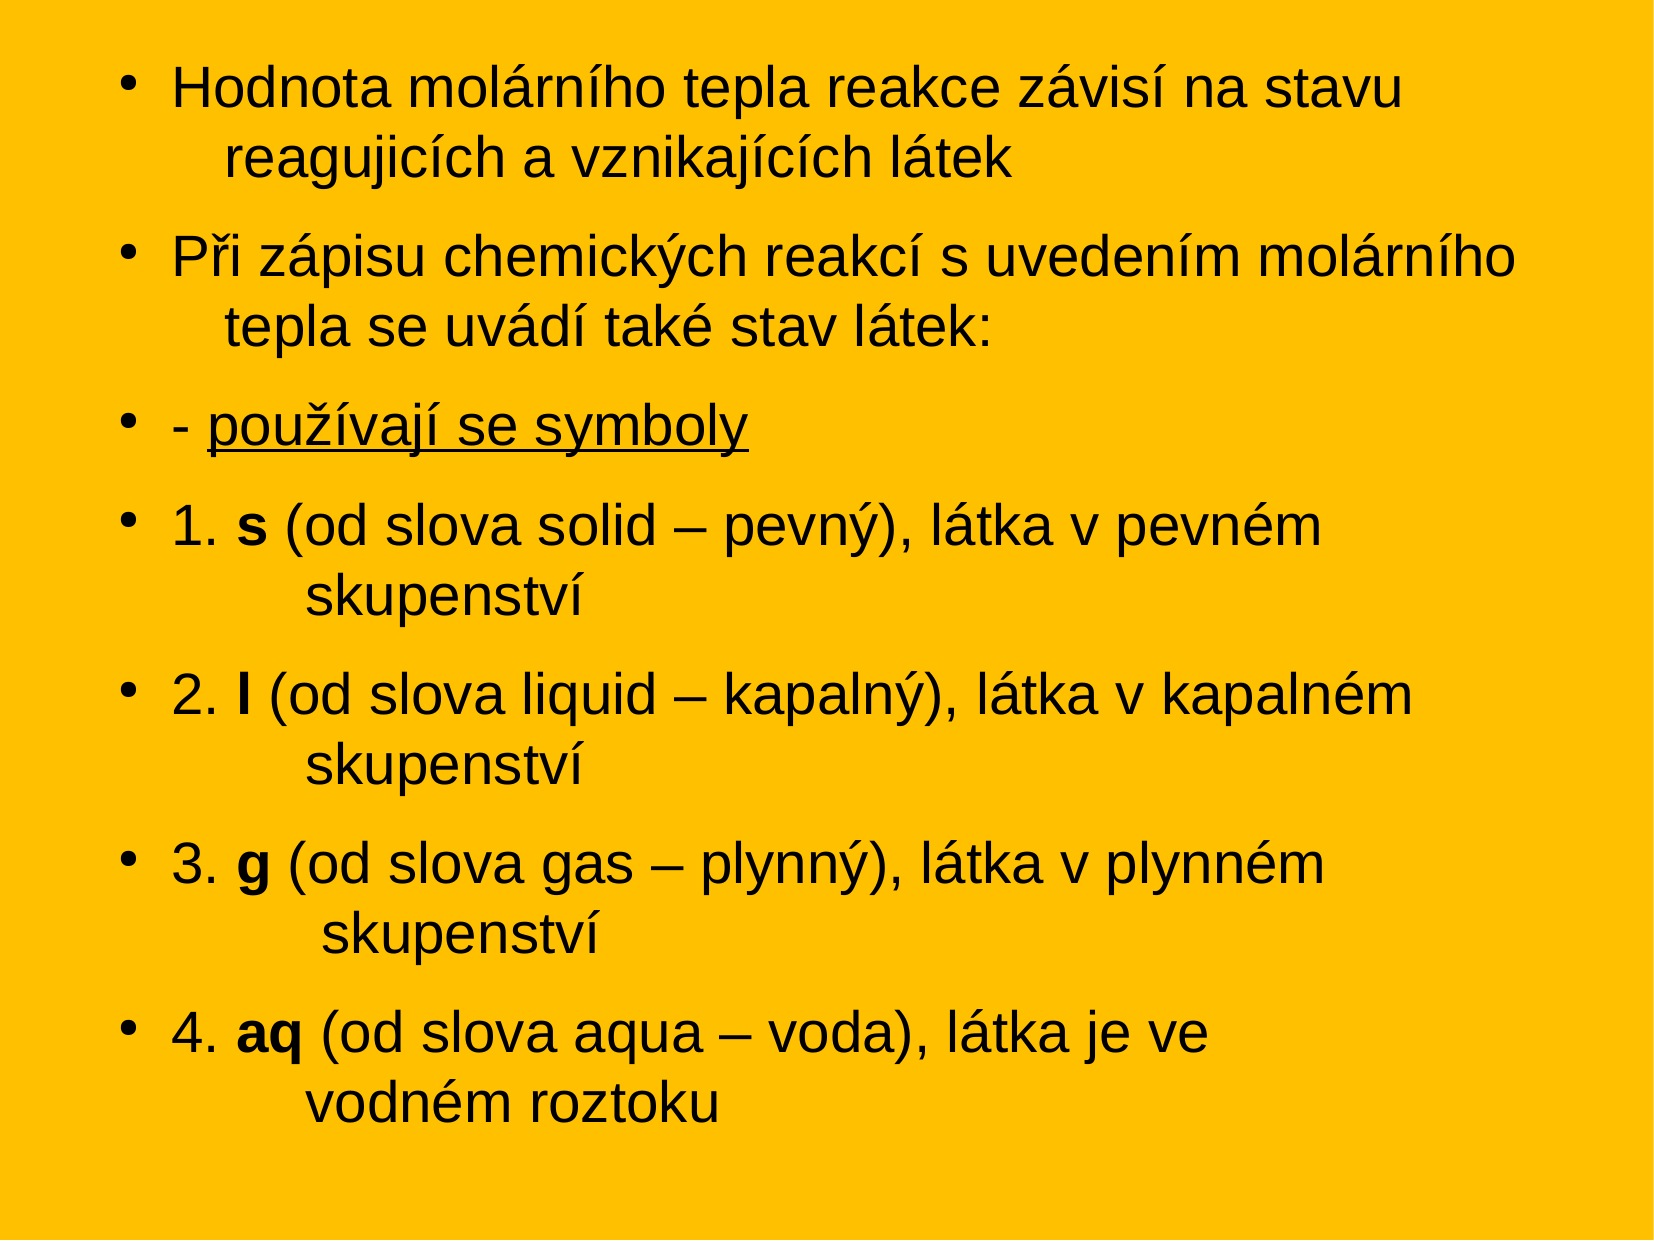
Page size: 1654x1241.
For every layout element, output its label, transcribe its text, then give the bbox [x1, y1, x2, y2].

list Hodnota molárního tepla reakce závisí na stavu reagujicích a vznikajících látek Při zápisu chemických reakcí s uvedením molárního tepla se uvádí také stav látek: - používají se symboly 1. s (od slova solid – pevný), látka v pevném skupenství 2. l (od slova liquid – kapalný), látka v kapalném skupenství 3. g (od slova gas – plynný), látka v plynném skupenství 4. aq (od slova aqua – voda), látka je ve vodném roztoku [82, 49, 1571, 1182]
